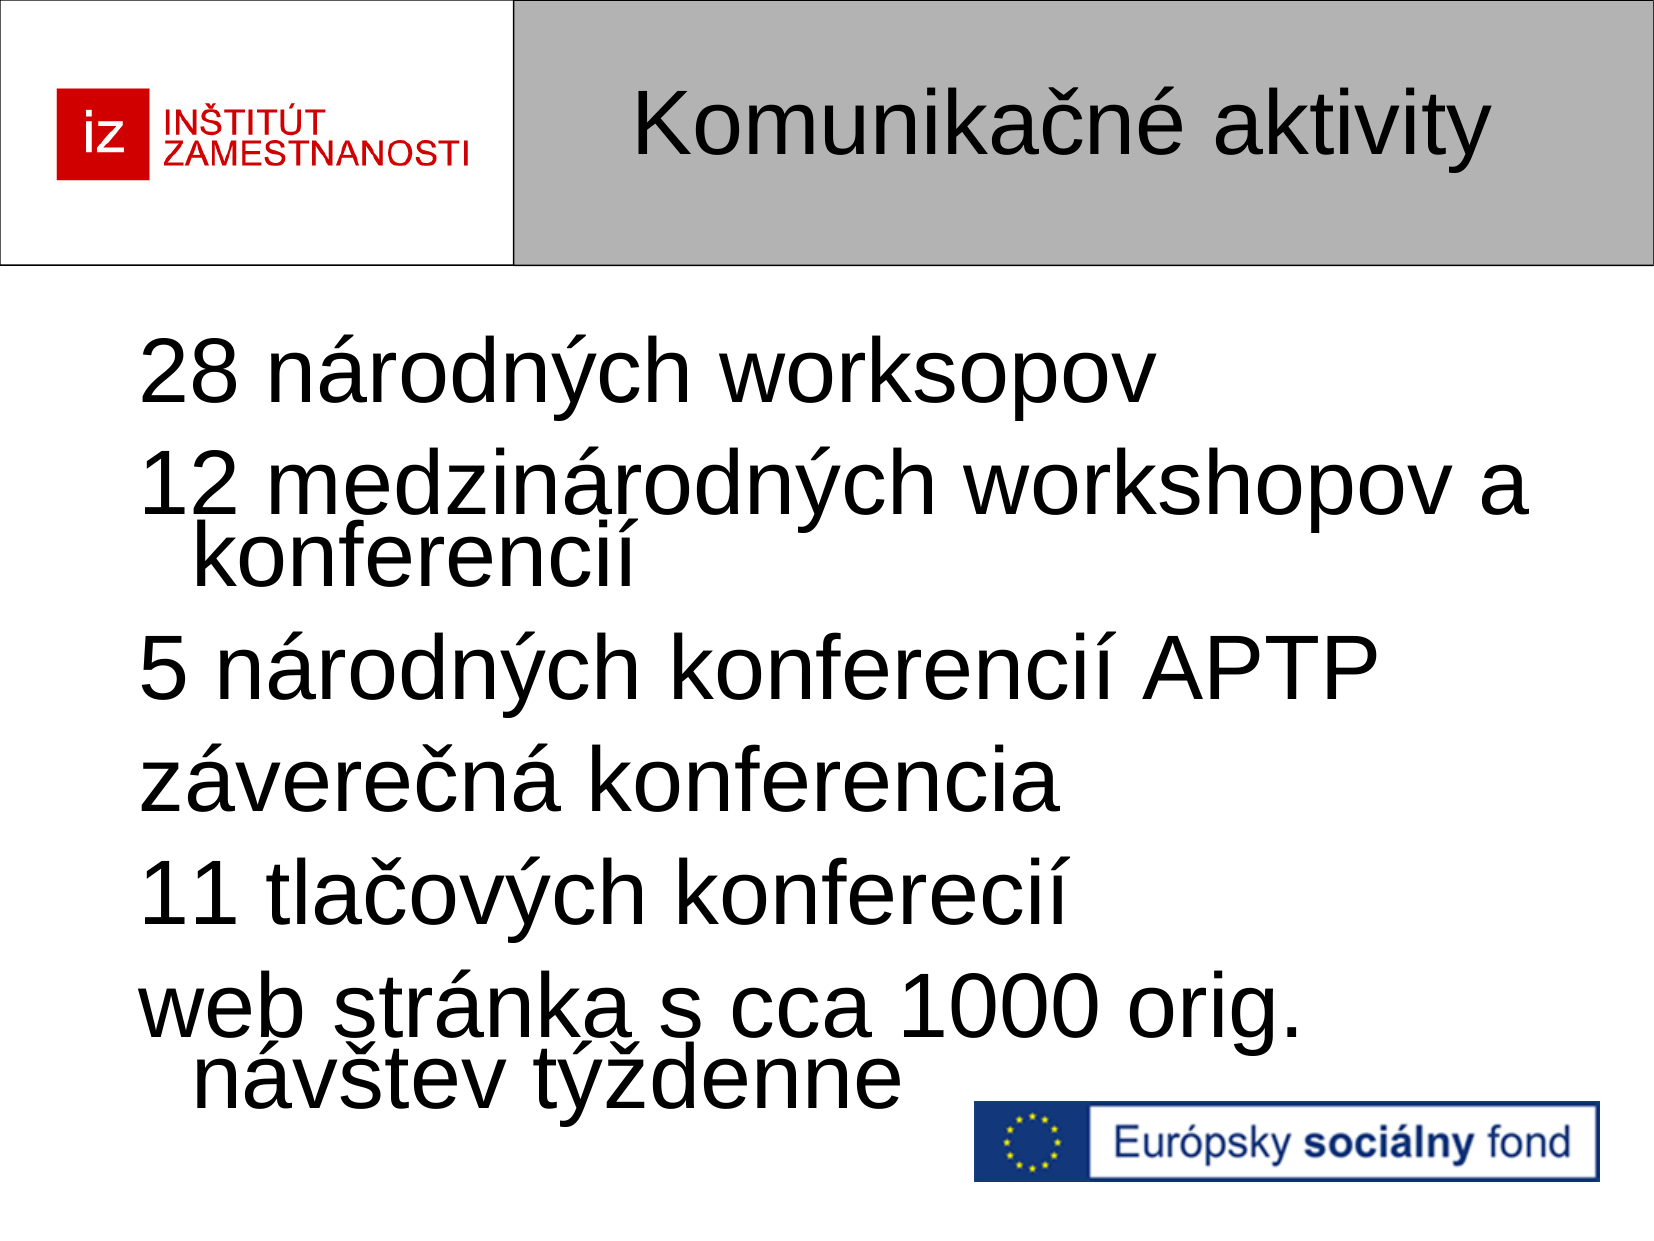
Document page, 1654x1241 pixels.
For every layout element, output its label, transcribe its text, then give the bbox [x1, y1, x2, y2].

title Komunikačné aktivity [560, 37, 1565, 229]
list 28 národných worksopov 12 medzinárodných workshopov a konferencií 5 národných konferencií APTP záverečná konferencia 11 tlačových konferecií web stránka s cca 1000 orig. návštev týždenne [121, 344, 1533, 1191]
picture [5, 8, 512, 256]
picture [1533, 1101, 1600, 1182]
